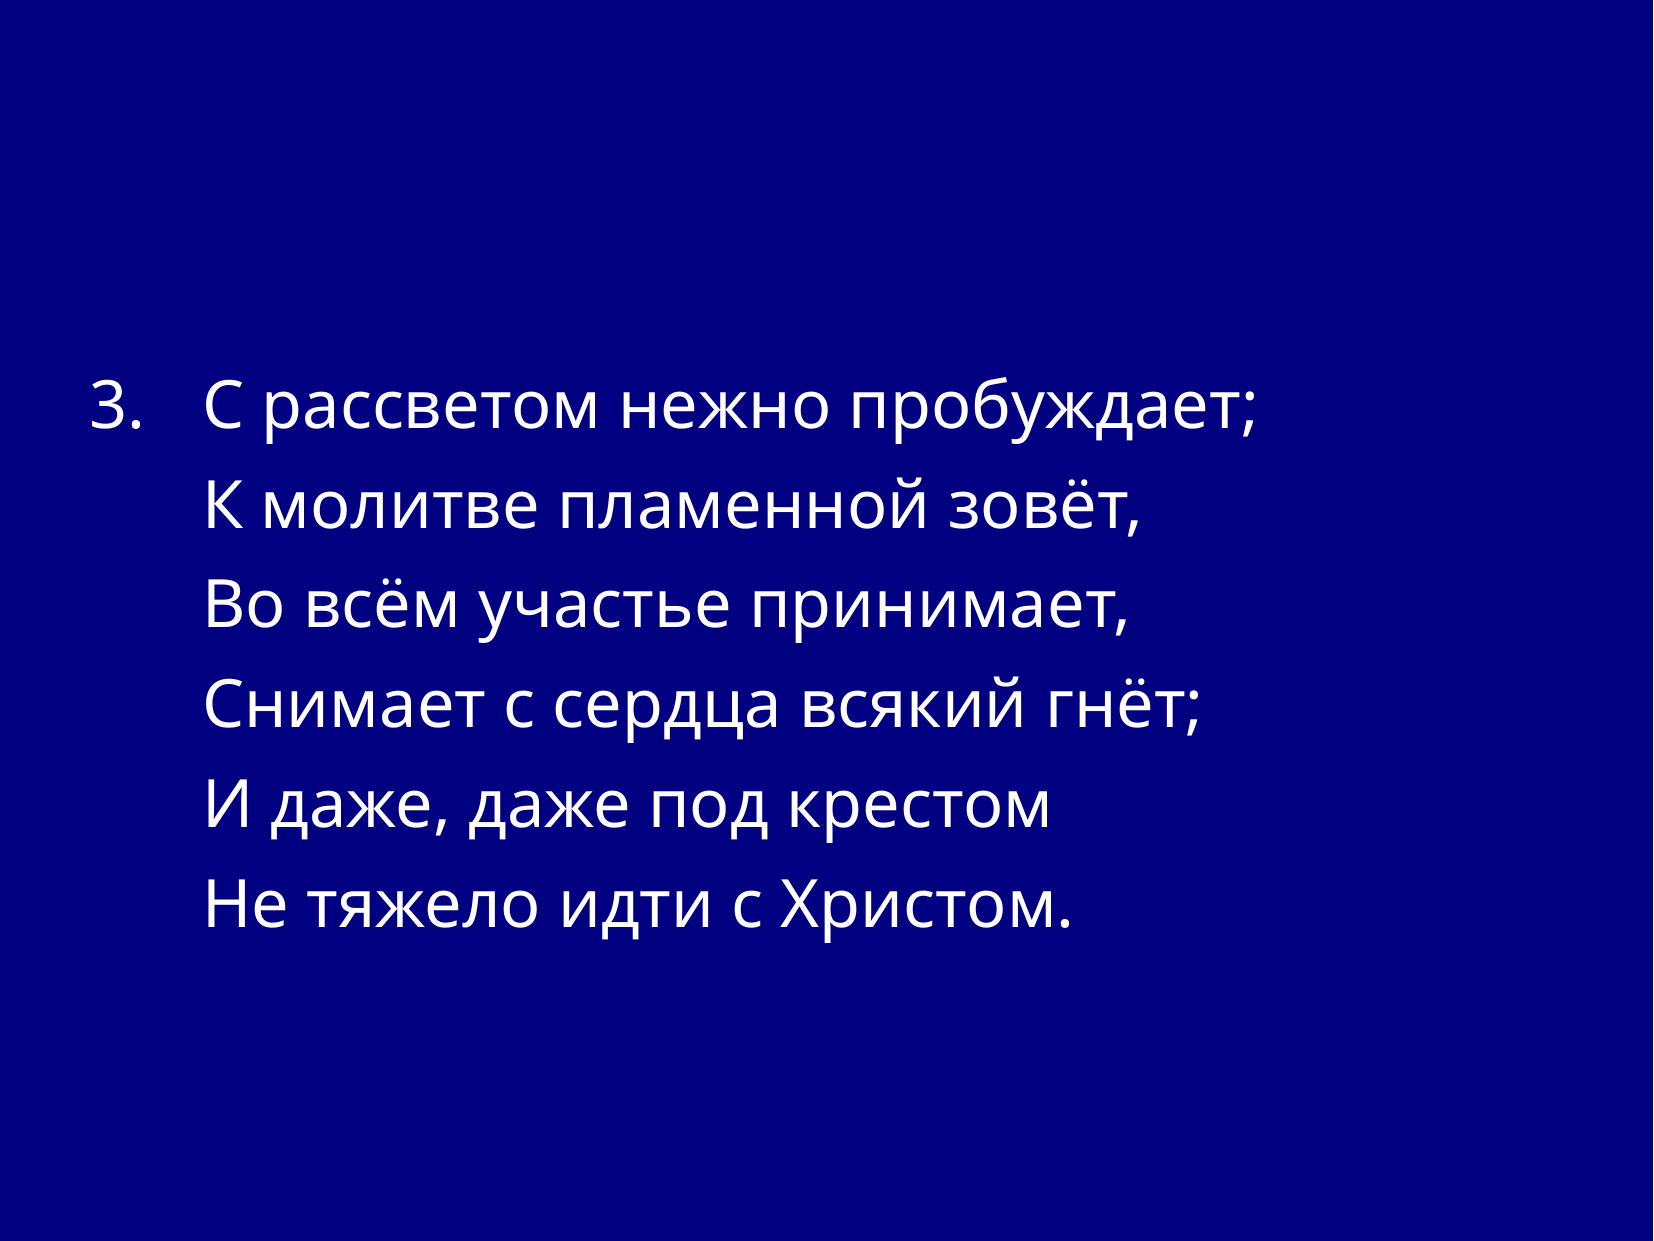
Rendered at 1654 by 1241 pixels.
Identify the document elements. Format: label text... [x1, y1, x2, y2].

text_box 3. С рассветом нежно пробуждает; К молитве пламенной зовёт, Во всём участье принимает, Снимает с сердца всякий гнёт; И даже, даже под крестом Не тяжело идти с Христом. [75, 150, 1576, 1163]
